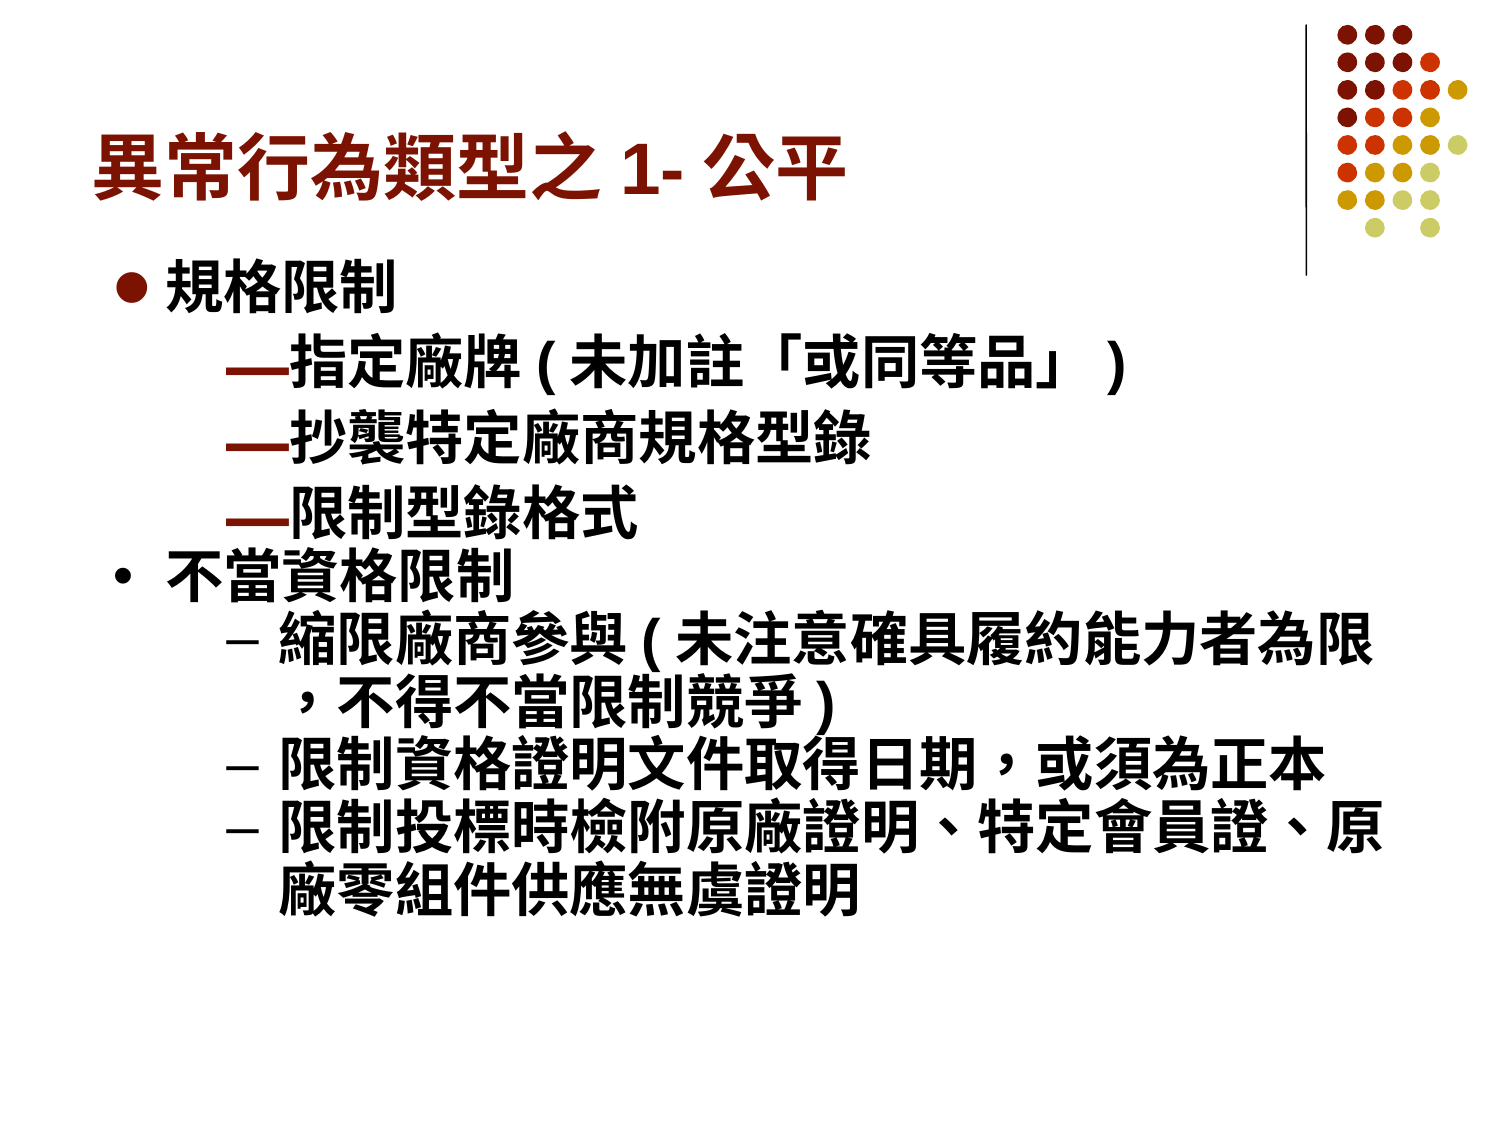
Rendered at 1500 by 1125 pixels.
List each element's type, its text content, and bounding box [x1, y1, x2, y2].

list 規格限制 指定廠牌(未加註「或同等品」) 抄襲特定廠商規格型錄 限制型錄格式 不當資格限制 縮限廠商參與(未注意確具履約能力者為限，不得不當限制競爭) 限制資格證明文件取得日期，或須為正本 限制投標時檢附原廠證明、特定會員證、原廠零組件供應無虞證明 [75, 243, 1447, 1059]
title 異常行為類型之1-公平 [76, 19, 1315, 232]
